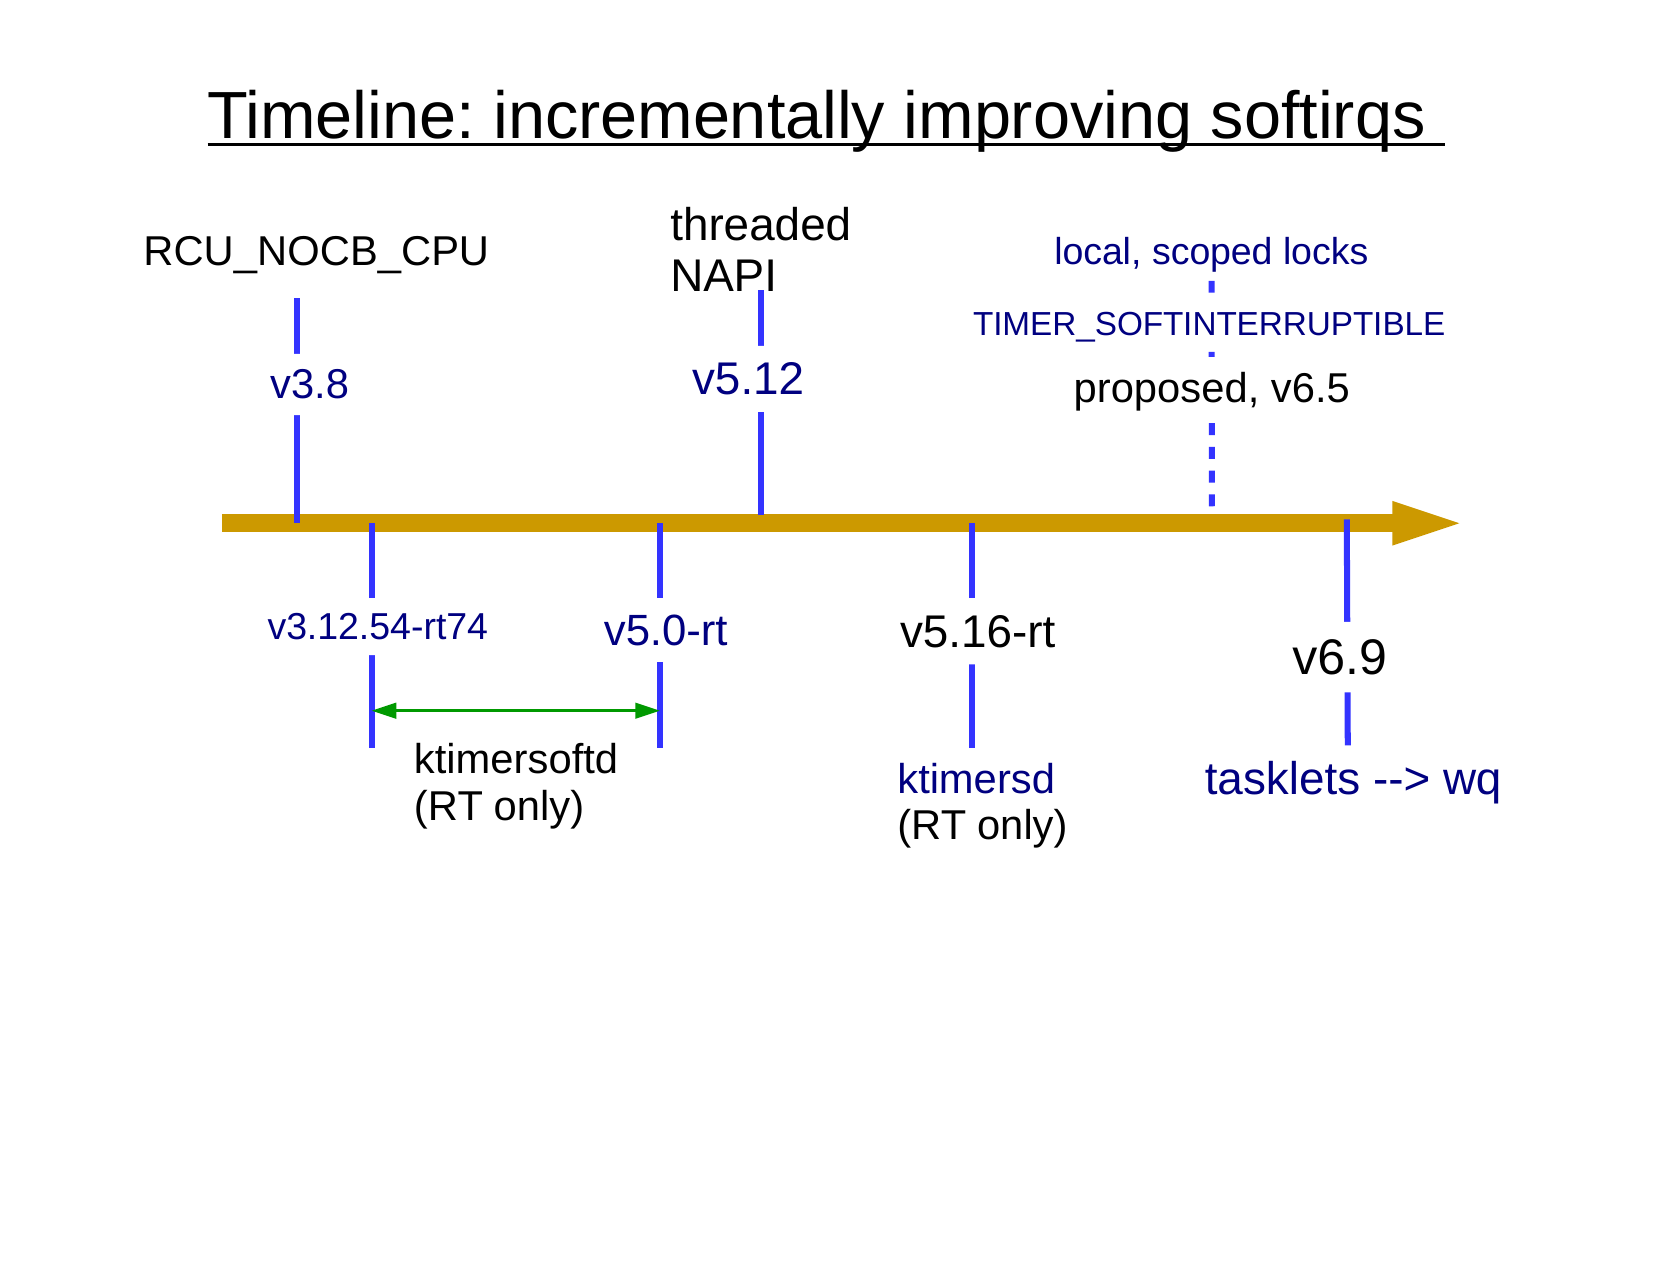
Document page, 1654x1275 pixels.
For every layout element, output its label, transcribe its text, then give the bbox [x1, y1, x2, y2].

text_box v3.12.54-rt74 [252, 598, 504, 656]
text_box TIMER_SOFTINTERRUPTIBLE [958, 298, 1461, 351]
text_box threaded NAPI [655, 191, 866, 309]
text_box v6.9 [1277, 621, 1431, 693]
text_box RCU_NOCB_CPU [128, 220, 505, 282]
title Timeline: incrementally improving softirqs [82, 50, 1571, 181]
text_box v5.12 [677, 345, 819, 412]
text_box v3.8 [255, 353, 364, 416]
text_box tasklets --> wq [1190, 745, 1517, 812]
text_box ktimersoftd (RT only) [399, 728, 645, 837]
text_box local, scoped locks [1039, 222, 1384, 280]
text_box v5.16-rt [885, 598, 1071, 665]
text_box v5.0-rt [589, 598, 743, 662]
text_box proposed, v6.5 [1040, 357, 1383, 419]
text_box ktimersd (RT only) [882, 748, 1083, 857]
